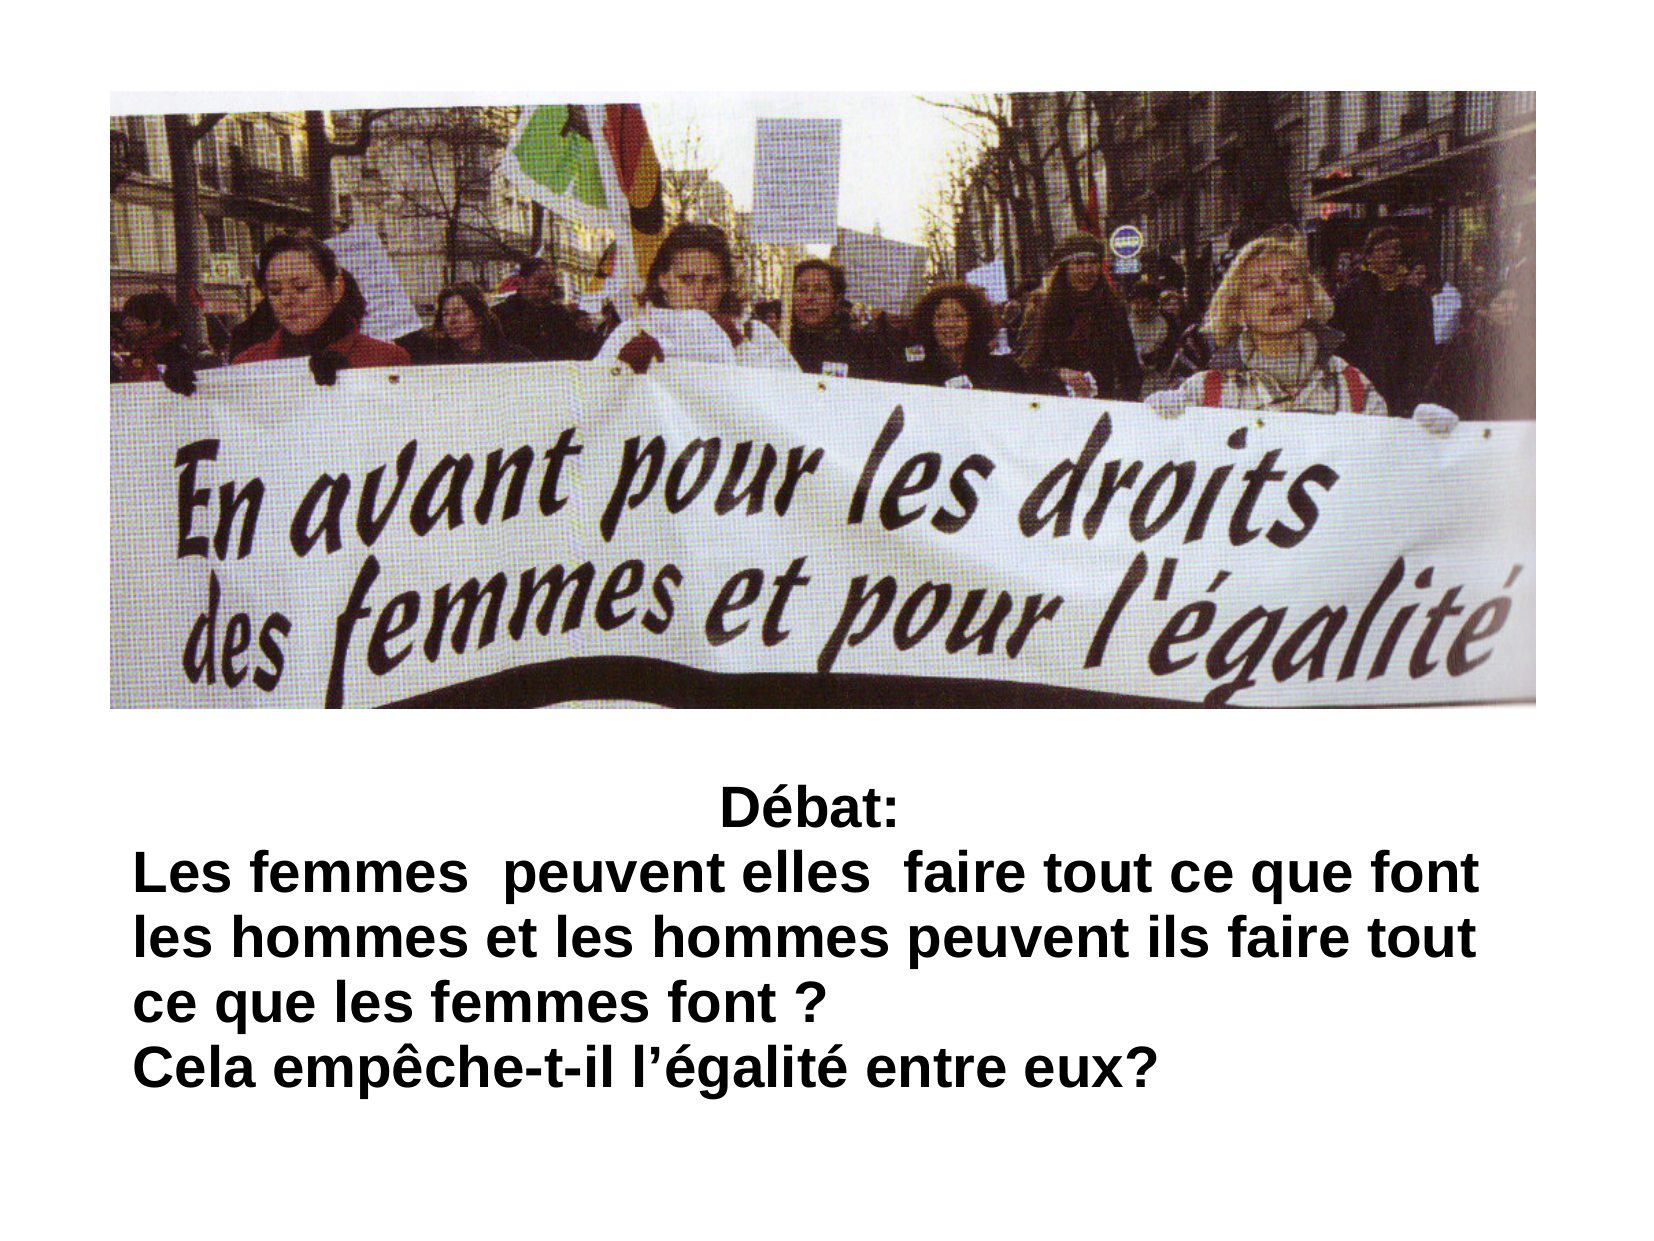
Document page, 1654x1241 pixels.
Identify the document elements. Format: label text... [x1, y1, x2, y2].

picture [110, 91, 1536, 709]
text_box Débat: Les femmes peuvent elles faire tout ce que font les hommes et les hommes peuvent ils faire tout ce que les femmes font ? Cela empêche-t-il l’égalité entre eux? [118, 767, 1520, 1116]
